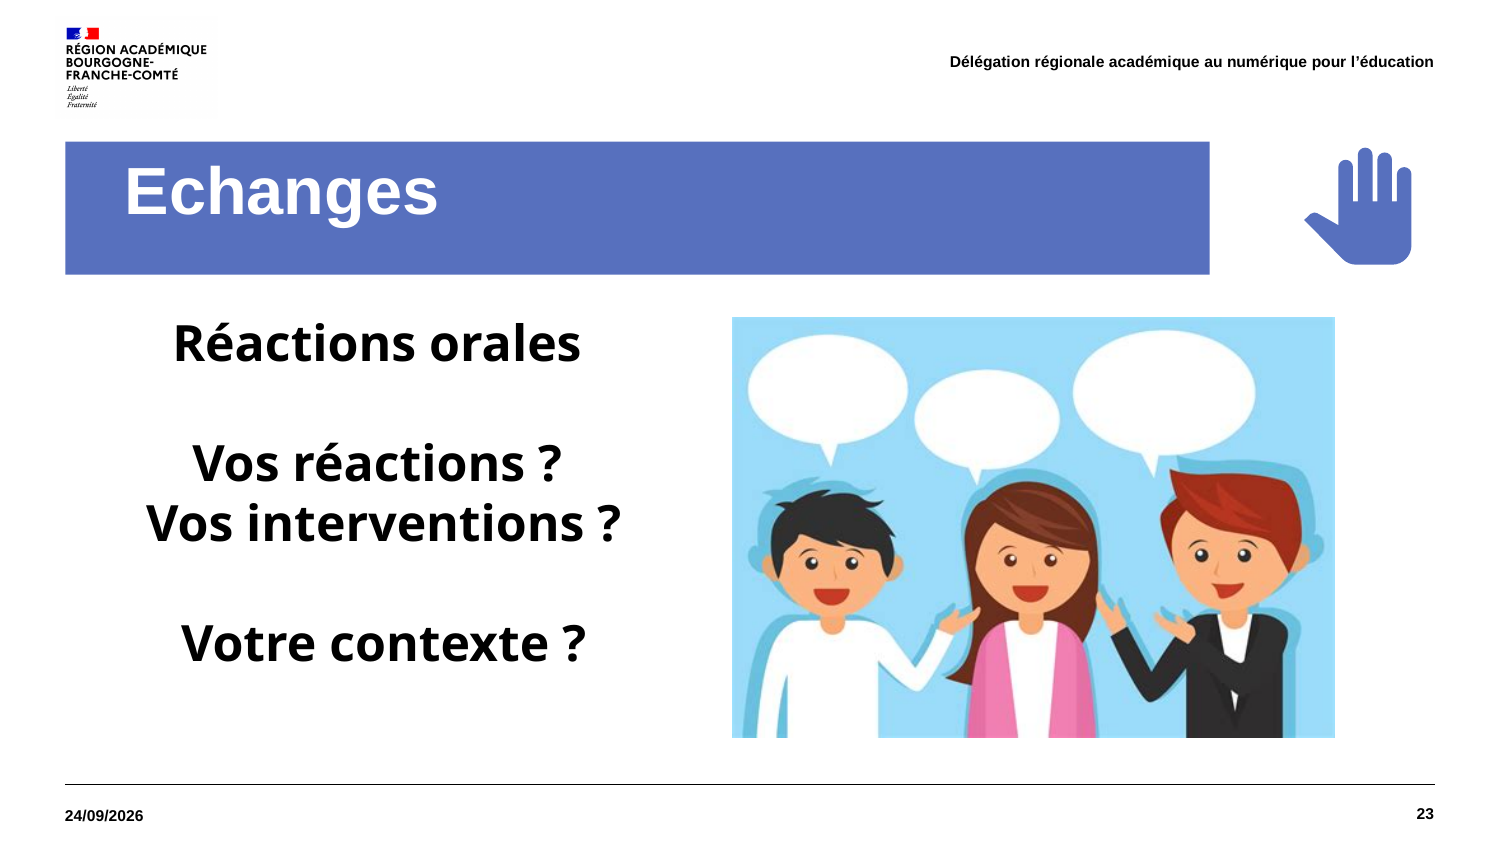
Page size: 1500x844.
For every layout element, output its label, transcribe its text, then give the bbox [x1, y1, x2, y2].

text_box Délégation régionale académique au numérique pour l’éducation [470, 32, 1435, 91]
text_box Réactions orales Vos réactions ? Vos interventions ? Votre contexte ? [94, 303, 673, 739]
picture [732, 317, 1335, 738]
text_box Echanges [65, 141, 1210, 275]
picture [55, 16, 218, 119]
text_box <numéro> [1213, 784, 1435, 843]
text_box [513, 274, 987, 350]
text_box 14/02/2024 [64, 786, 245, 843]
text_box [1304, 147, 1412, 265]
